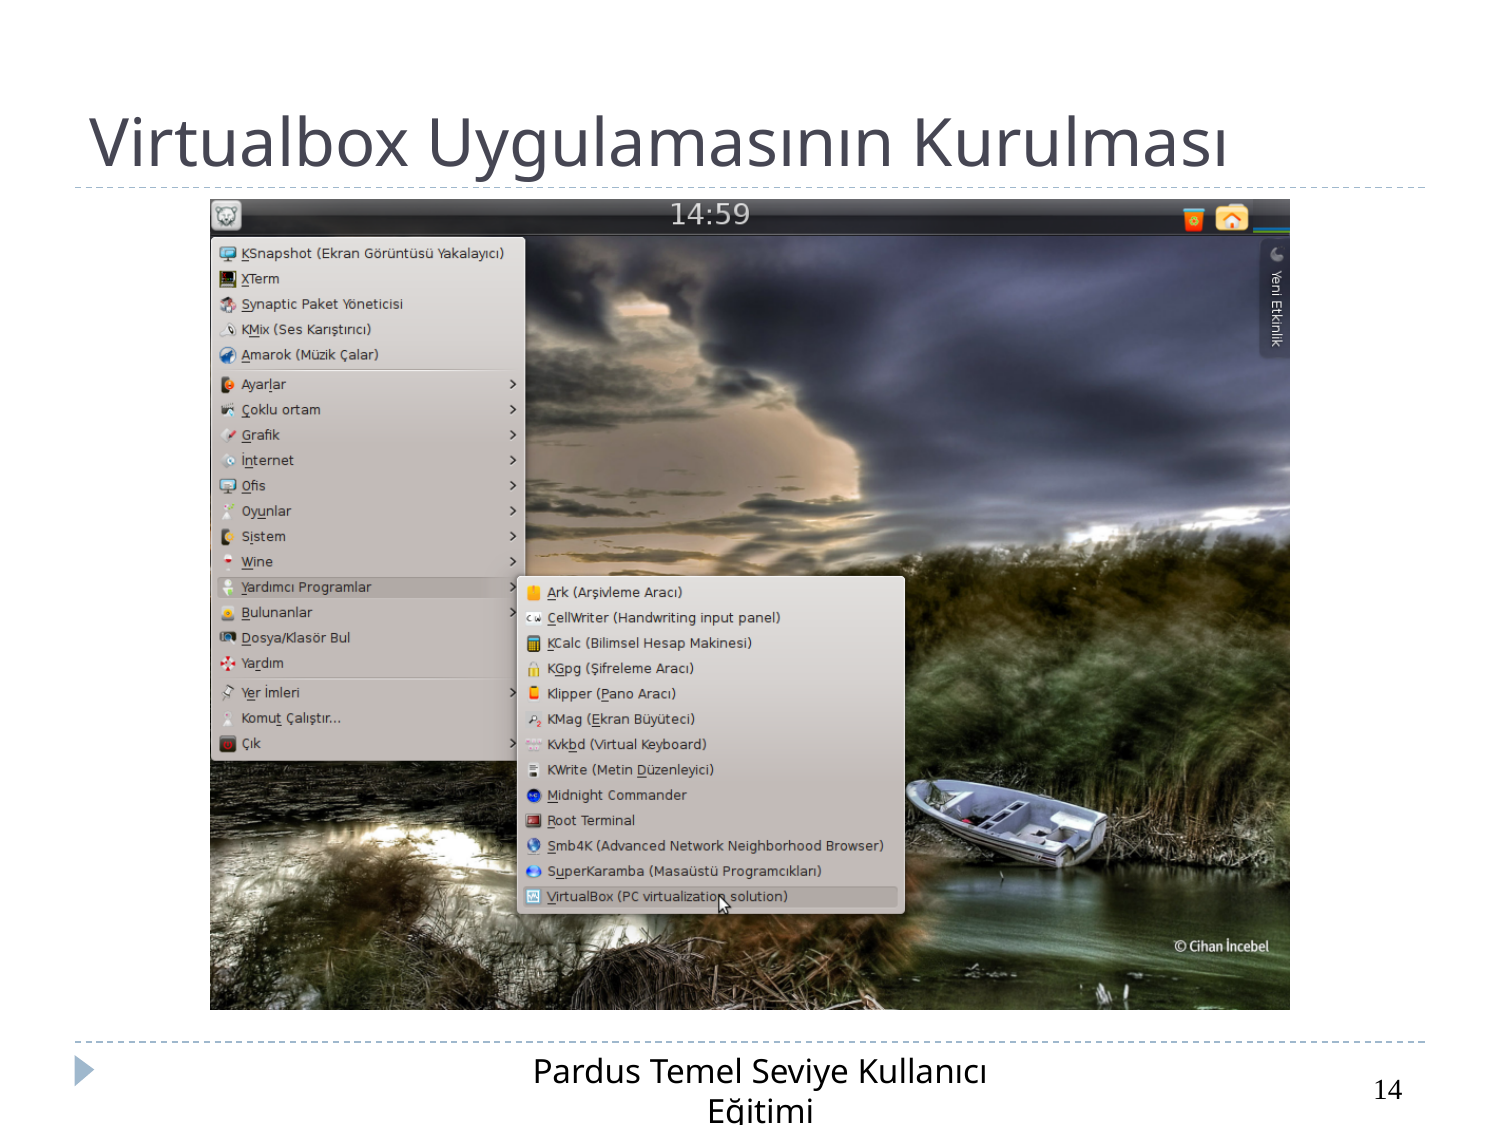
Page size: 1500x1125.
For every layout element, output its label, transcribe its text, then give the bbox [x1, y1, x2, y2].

picture [210, 199, 1290, 1010]
title Virtualbox Uygulamasının Kurulması [75, 24, 1425, 188]
